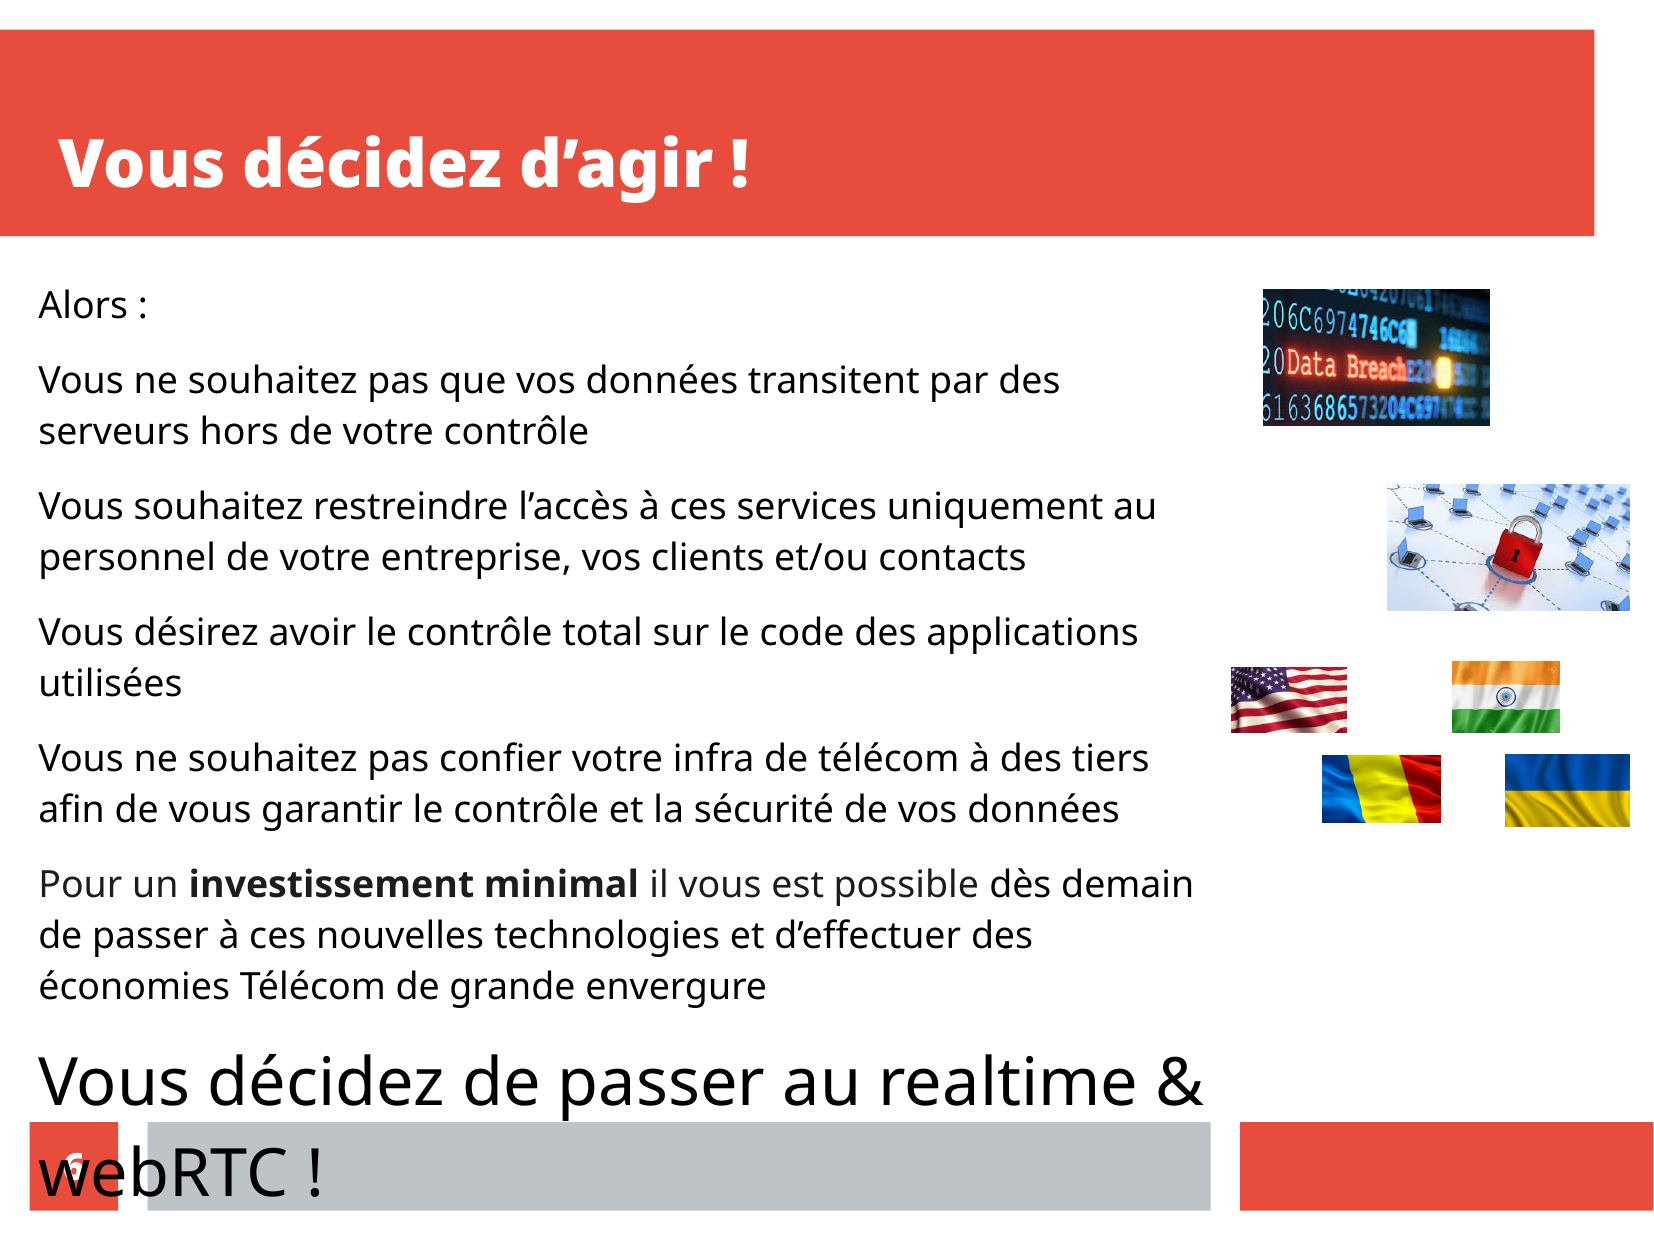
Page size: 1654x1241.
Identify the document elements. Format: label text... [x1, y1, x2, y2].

picture [1452, 661, 1560, 733]
picture [1231, 667, 1347, 733]
picture [1505, 754, 1630, 827]
picture [1387, 484, 1630, 611]
title Vous décidez d’agir ! [59, 59, 1595, 207]
picture [1263, 289, 1490, 426]
picture [1322, 755, 1441, 823]
text_box Alors : Vous ne souhaitez pas que vos données transitent par des serveurs hors de votre contrôle Vous souhaitez restreindre l’accès à ces services uniquement au personnel de votre entreprise, vos clients et/ou contacts Vous désirez avoir le contrôle total sur le code des applications utilisées Vous ne souhaitez pas confier votre infra de télécom à des tiers afin de vous garantir le contrôle et la sécurité de vos données Pour un investissement minimal il vous est possible dès demain de passer à ces nouvelles technologies et d’effectuer des économies Télécom de grande envergure Vous décidez de passer au realtime & webRTC ! [23, 271, 1229, 1241]
